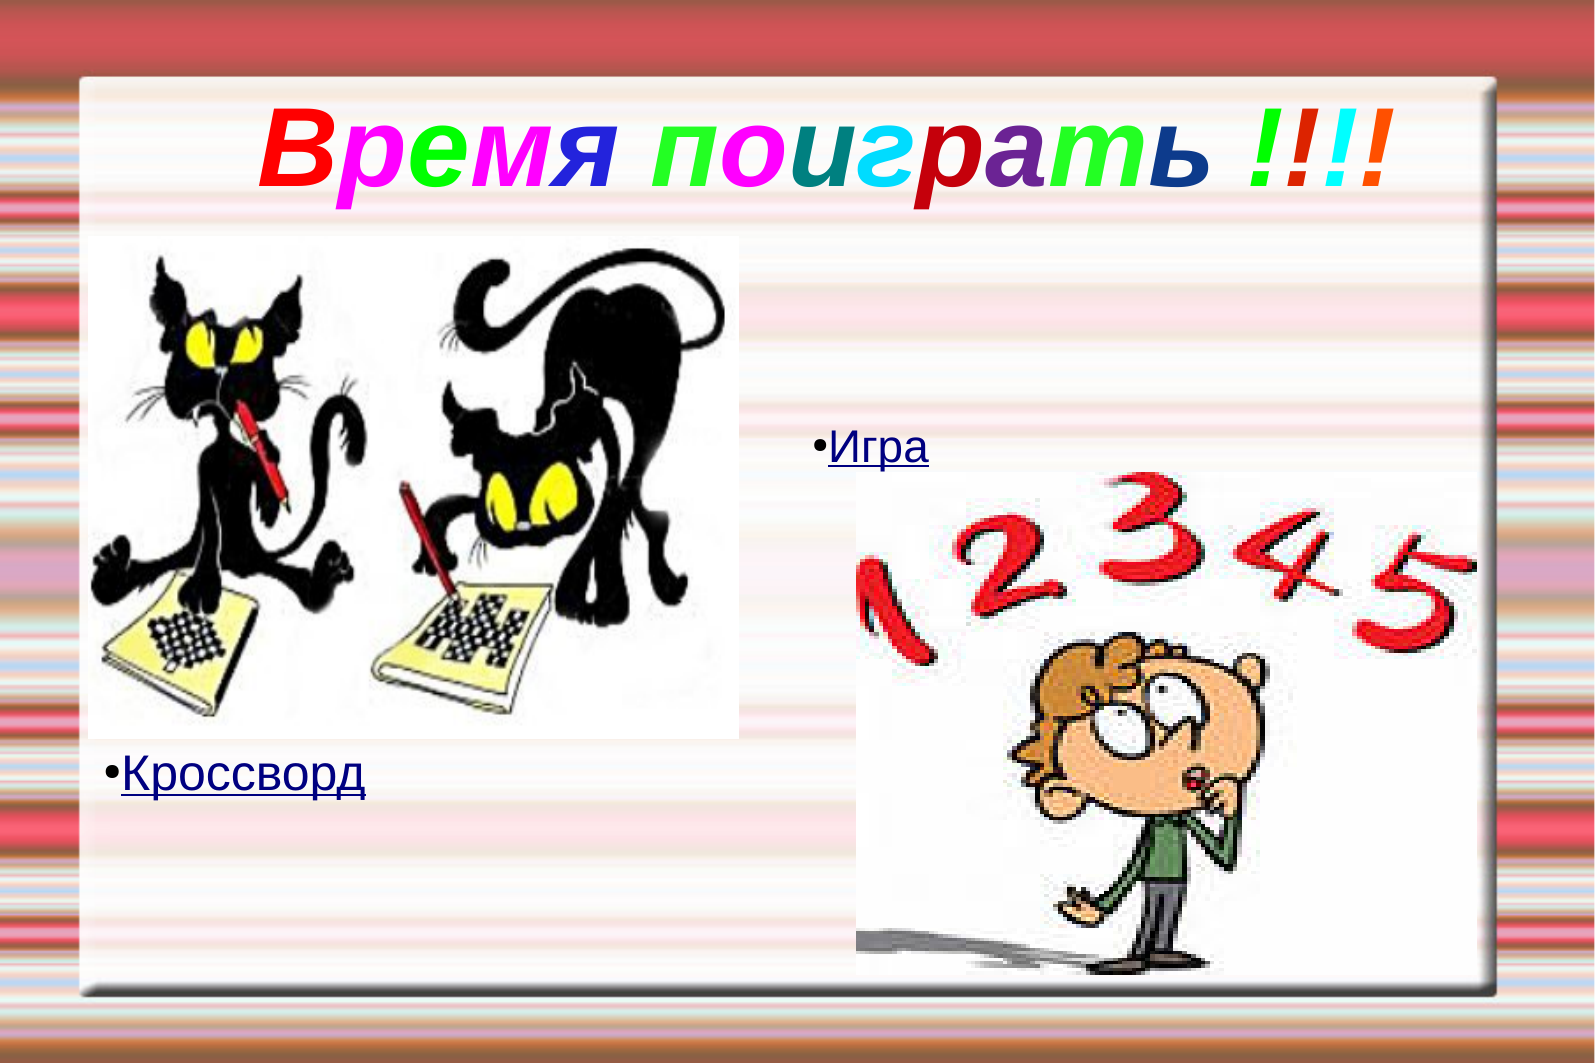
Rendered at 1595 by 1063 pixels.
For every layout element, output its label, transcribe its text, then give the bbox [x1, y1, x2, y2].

title Время поиграть !!!! [29, 59, 1595, 237]
text_box Игра [797, 413, 1506, 480]
picture [0, 0, 1595, 1063]
text_box Кроссворд [88, 738, 827, 809]
